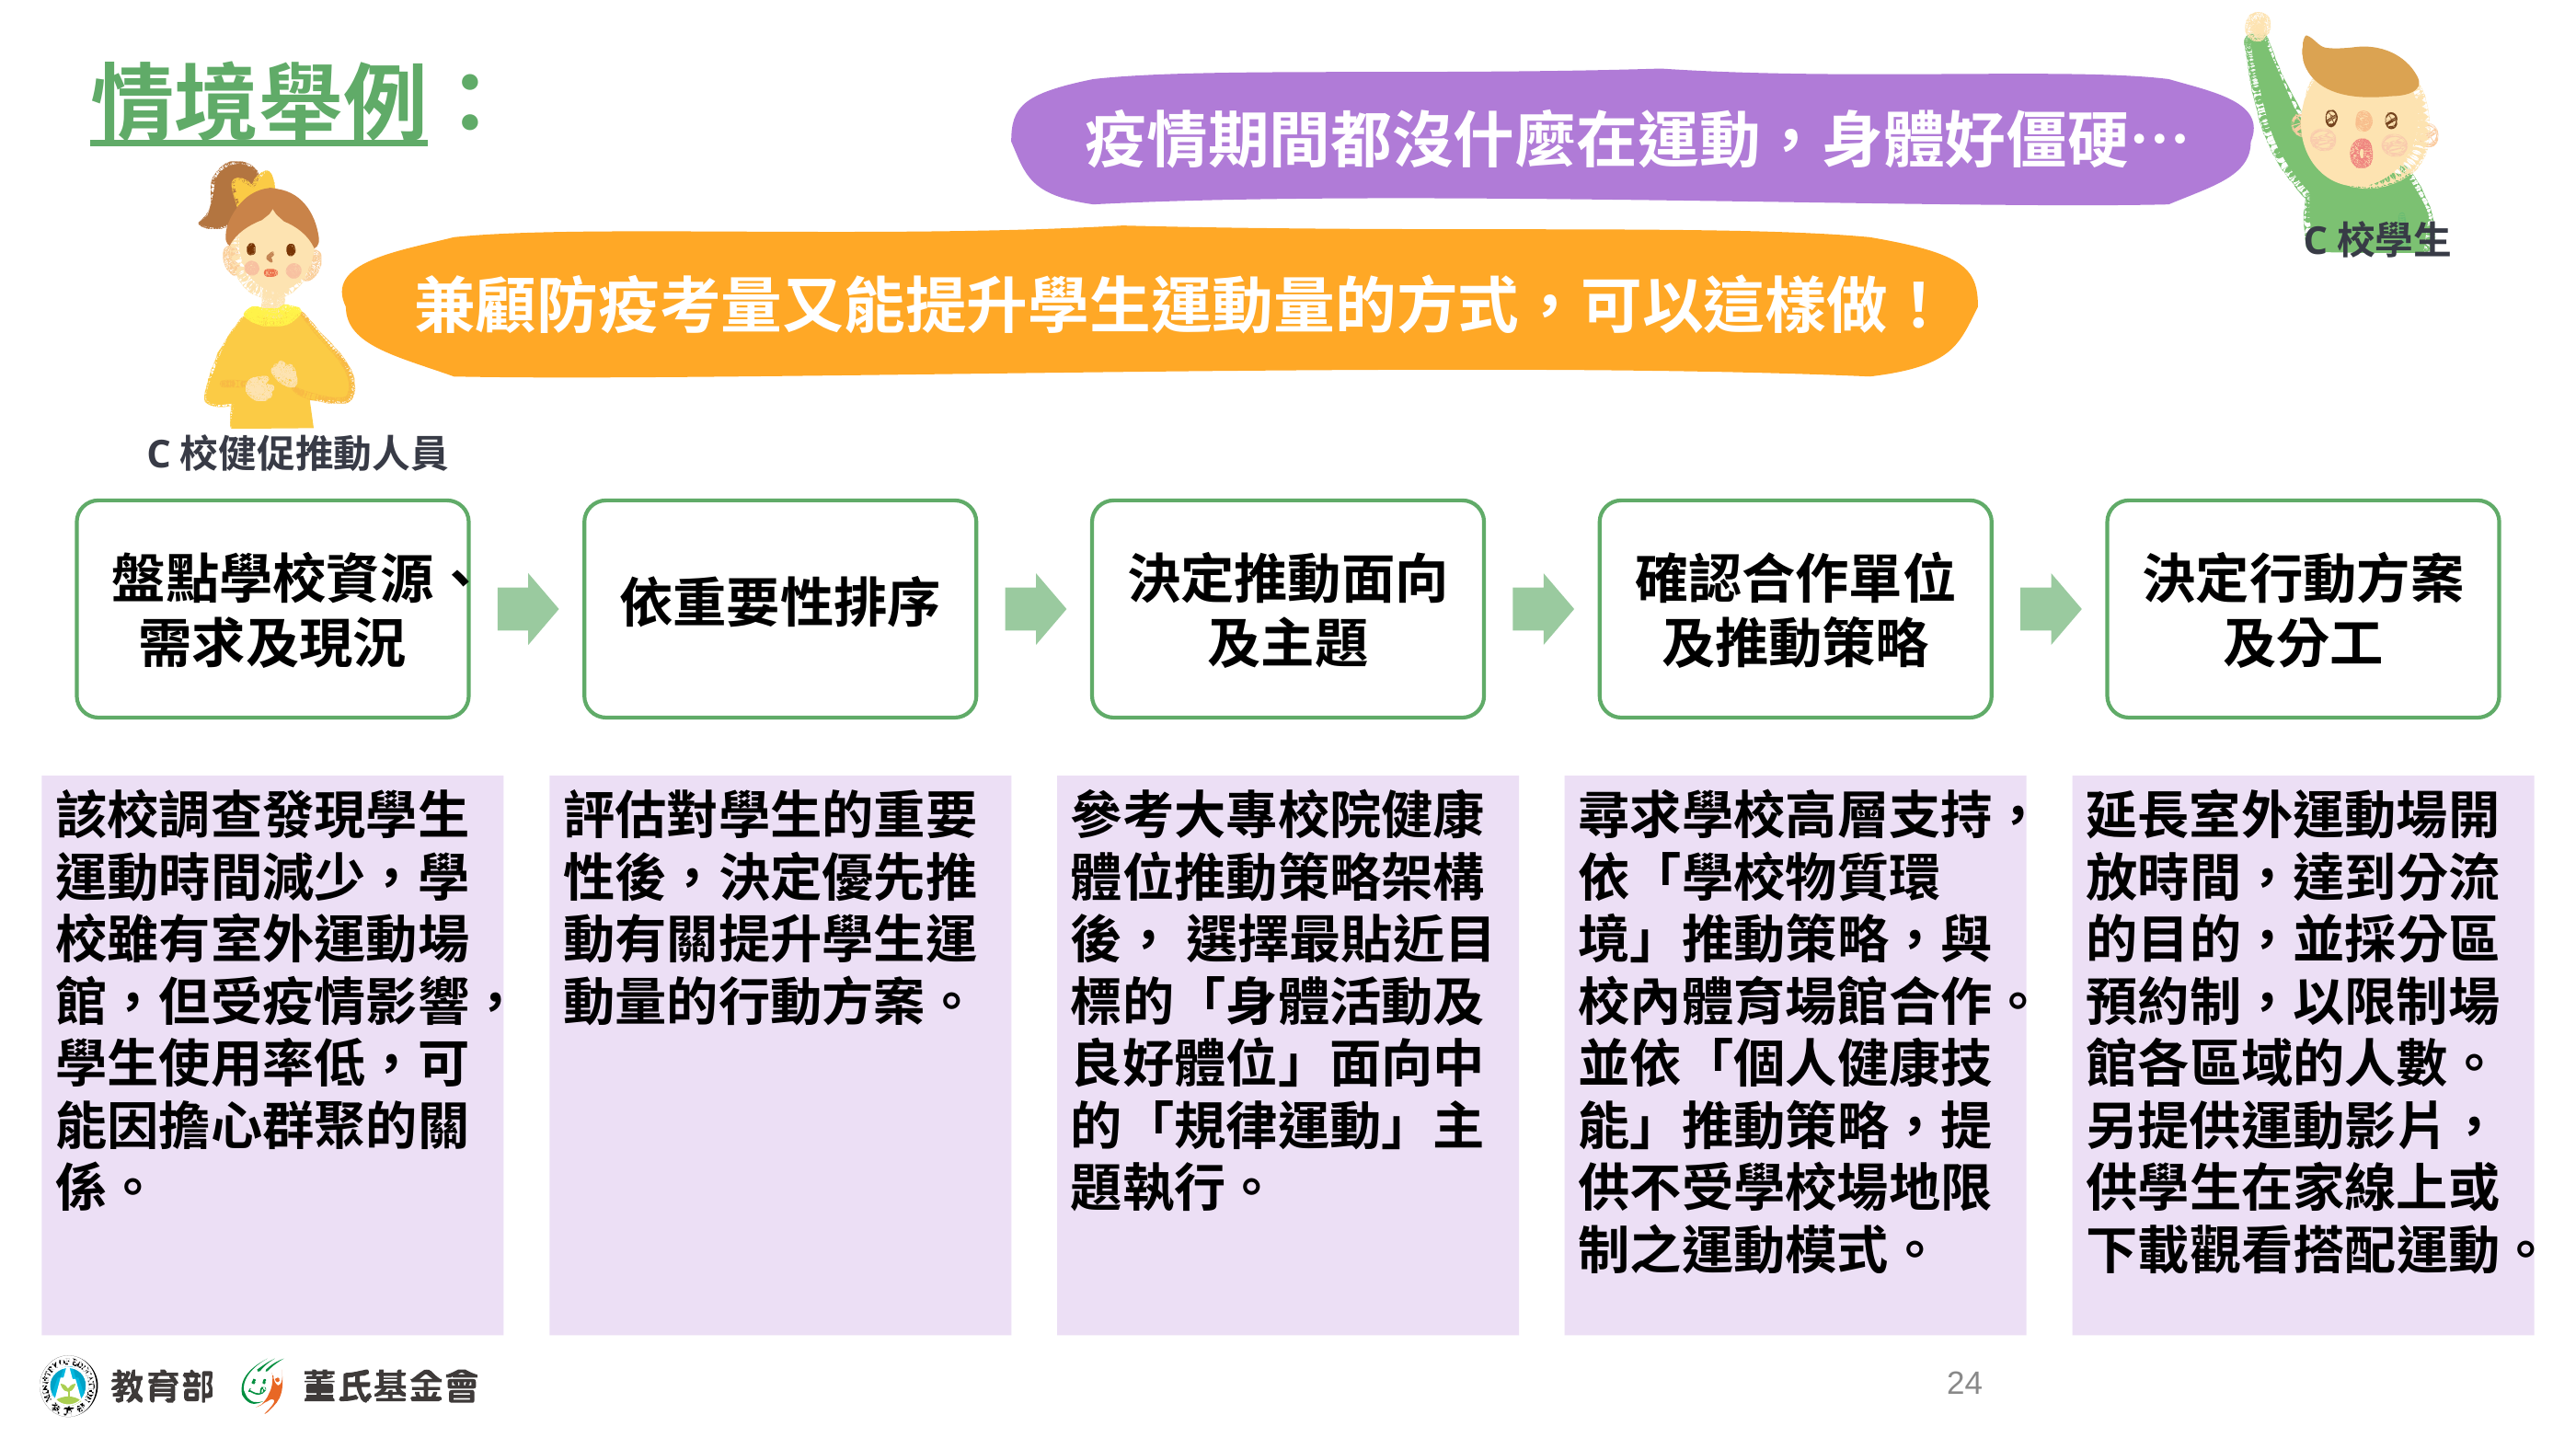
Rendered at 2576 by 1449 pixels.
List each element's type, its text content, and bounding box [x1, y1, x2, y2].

text_box 盤點學校資源、需求及現況 [76, 500, 469, 718]
picture [198, 161, 356, 429]
text_box 尋求學校高層支持， 依「學校物質環境」推動策略，與校內體育場館合作。並依「個人健康技能」推動策略，提供不受學校場地限制之運動模式。 [1564, 776, 2027, 1336]
text_box [356, 225, 1978, 378]
text_box C校健促推動人員 [132, 422, 463, 482]
text_box C校學生 [2289, 209, 2466, 269]
text_box 情境舉例： [76, 43, 658, 158]
text_box 延長室外運動場開放時間，達到分流的目的，並採分區預約制，以限制場館各區域的人數。另提供運動影片，供學生在家線上或下載觀看搭配運動。 [2072, 776, 2535, 1336]
text_box 該校調查發現學生運動時間減少，學校雖有室外運動場館，但受疫情影響，學生使用率低，可能因擔心群聚的關係。 [41, 776, 504, 1336]
text_box 評估對學生的重要性後，決定優先推動有關提升學生運動量的行動方案。 [549, 776, 1012, 1336]
text_box 兼顧防疫考量又能提升學生運動量的方式，可以這樣做！ [400, 260, 1908, 348]
text_box [1512, 573, 1575, 646]
text_box 疫情期間都沒什麼在運動，身體好僵硬… [1071, 94, 2243, 183]
text_box 依重要性排序 [584, 500, 977, 718]
text_box [1011, 68, 2219, 206]
text_box 參考大專校院健康體位推動策略架構後， 選擇最貼近目標的「身體活動及良好體位」面向中的「規律運動」主題執行。 [1057, 776, 1520, 1336]
text_box 確認合作單位及推動策略 [1599, 500, 1992, 718]
text_box 24 [1933, 1342, 2535, 1420]
text_box [497, 573, 559, 646]
text_box 決定推動面向及主題 [1092, 500, 1485, 718]
text_box [1005, 573, 1067, 646]
picture [2243, 12, 2440, 253]
text_box 決定行動方案及分工 [2107, 500, 2500, 718]
text_box [2020, 573, 2082, 646]
